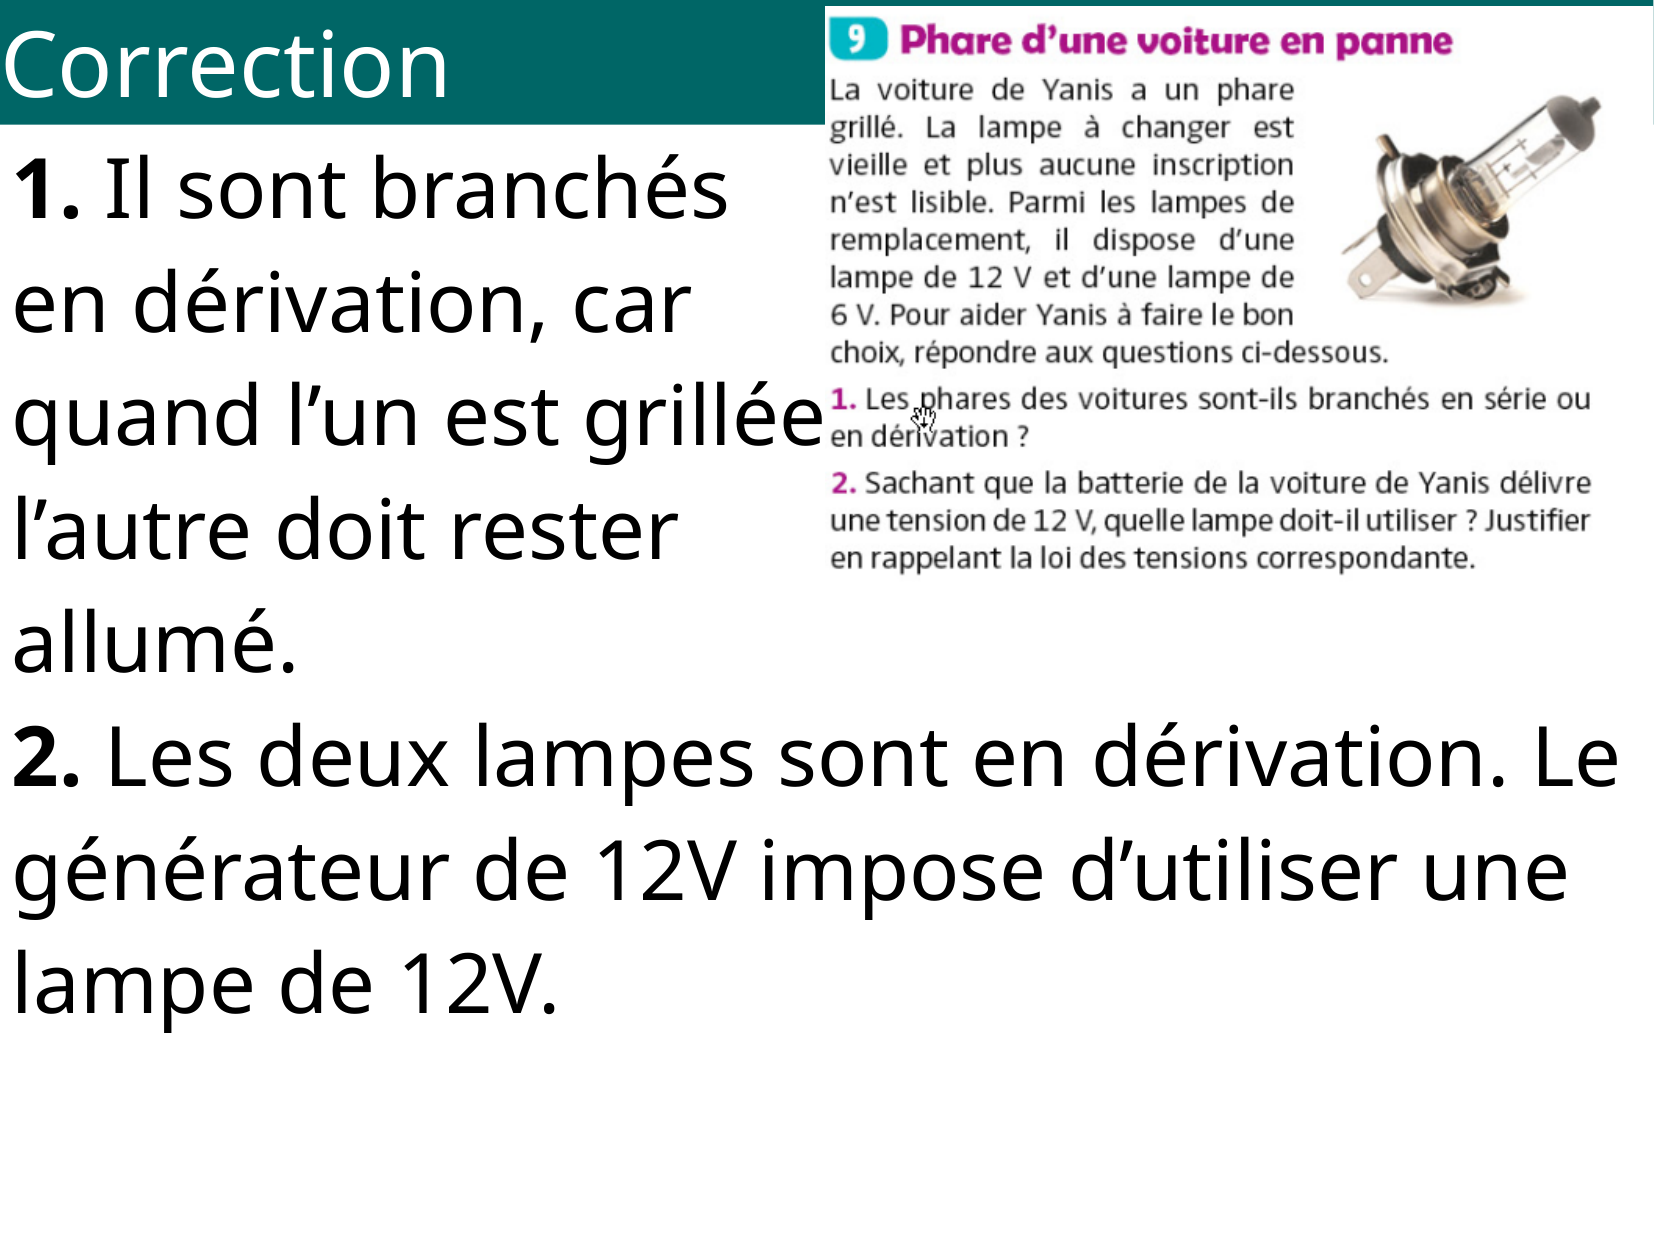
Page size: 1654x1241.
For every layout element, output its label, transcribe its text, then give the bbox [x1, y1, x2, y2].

picture [825, 6, 1654, 591]
title Correction [0, 4, 1654, 120]
subtitle 1. Il sont branchés en dérivation, car quand l’un est grillée, l’autre doit rester allumé. 2. Les deux lampes sont en dérivation. Le générateur de 12V impose d’utiliser une lampe de 12V. [11, 129, 1642, 1229]
